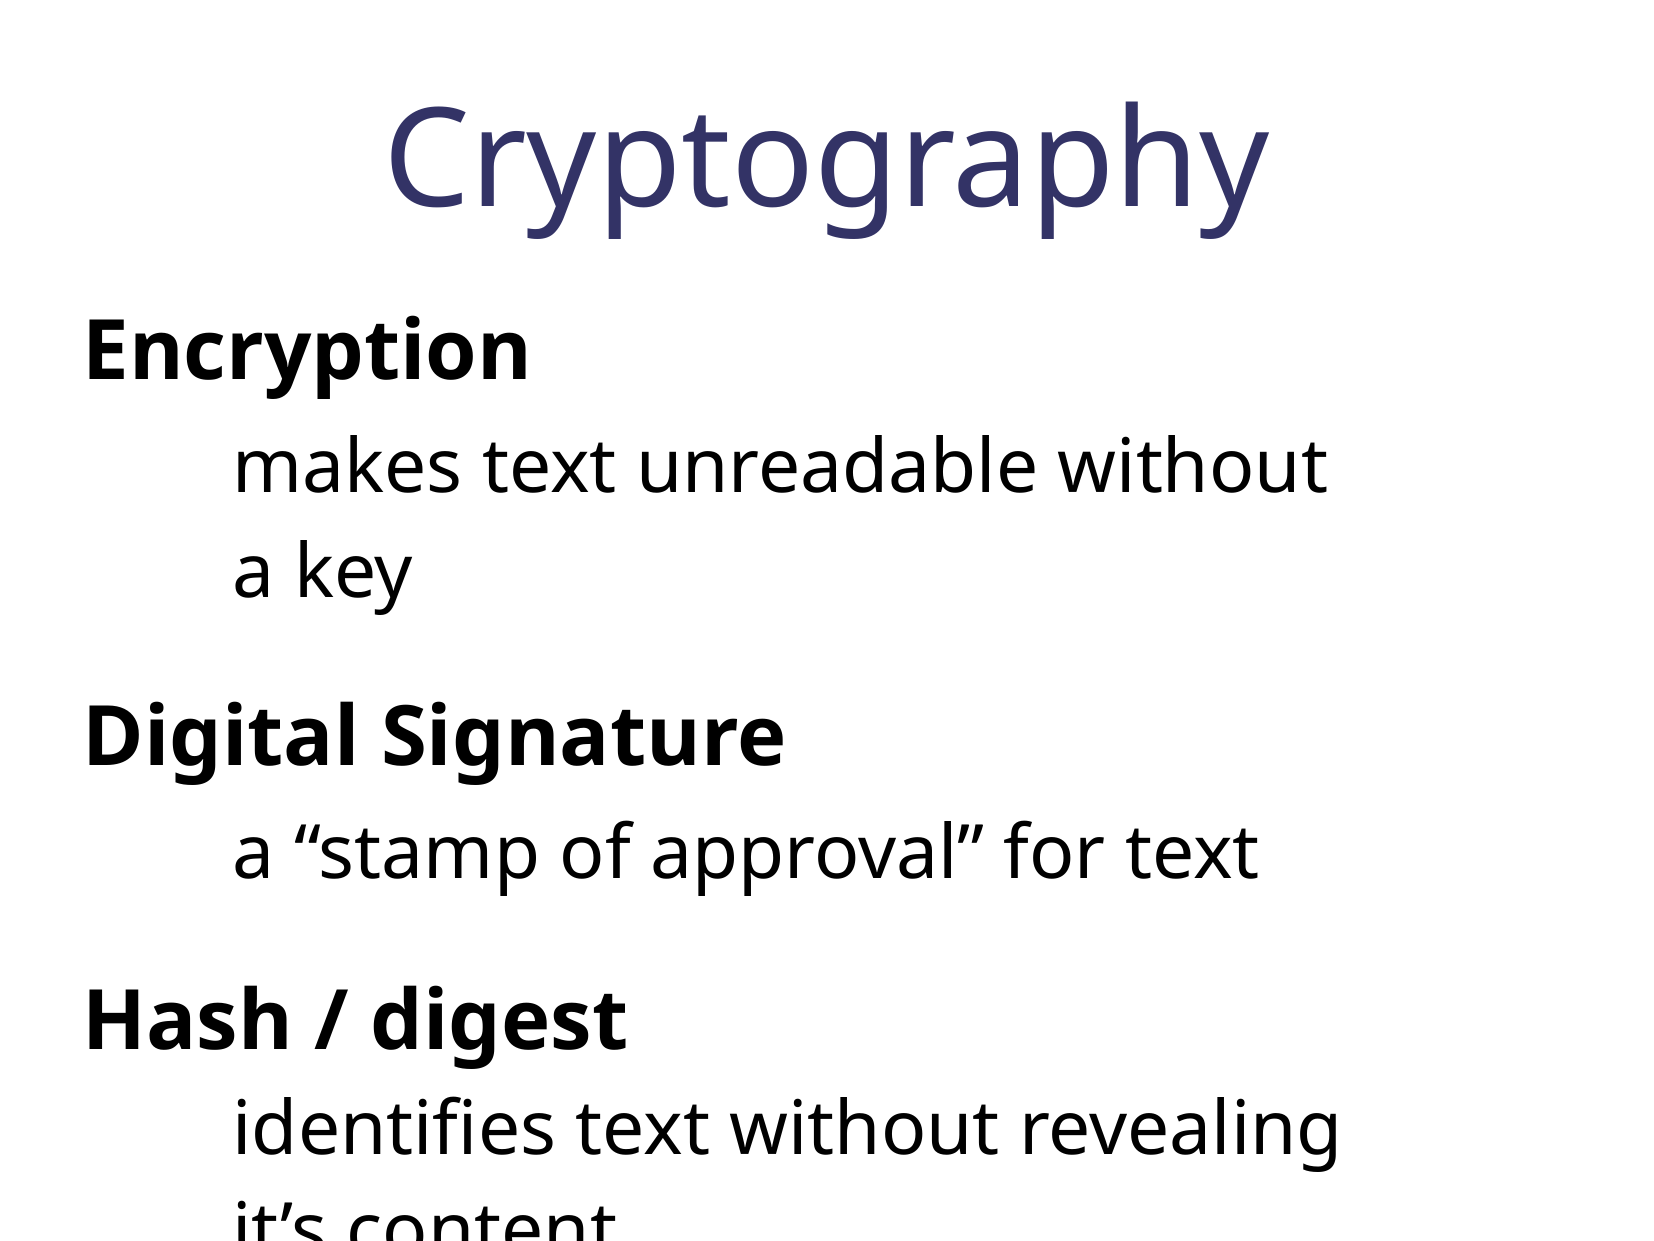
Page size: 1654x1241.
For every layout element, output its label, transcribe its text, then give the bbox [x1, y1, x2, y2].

subtitle Encryption makes text unreadable without a key Digital Signature a “stamp of approval” for text Hash / digest identifies text without revealing it’s content [82, 290, 1571, 1172]
title Cryptography [82, 49, 1571, 257]
